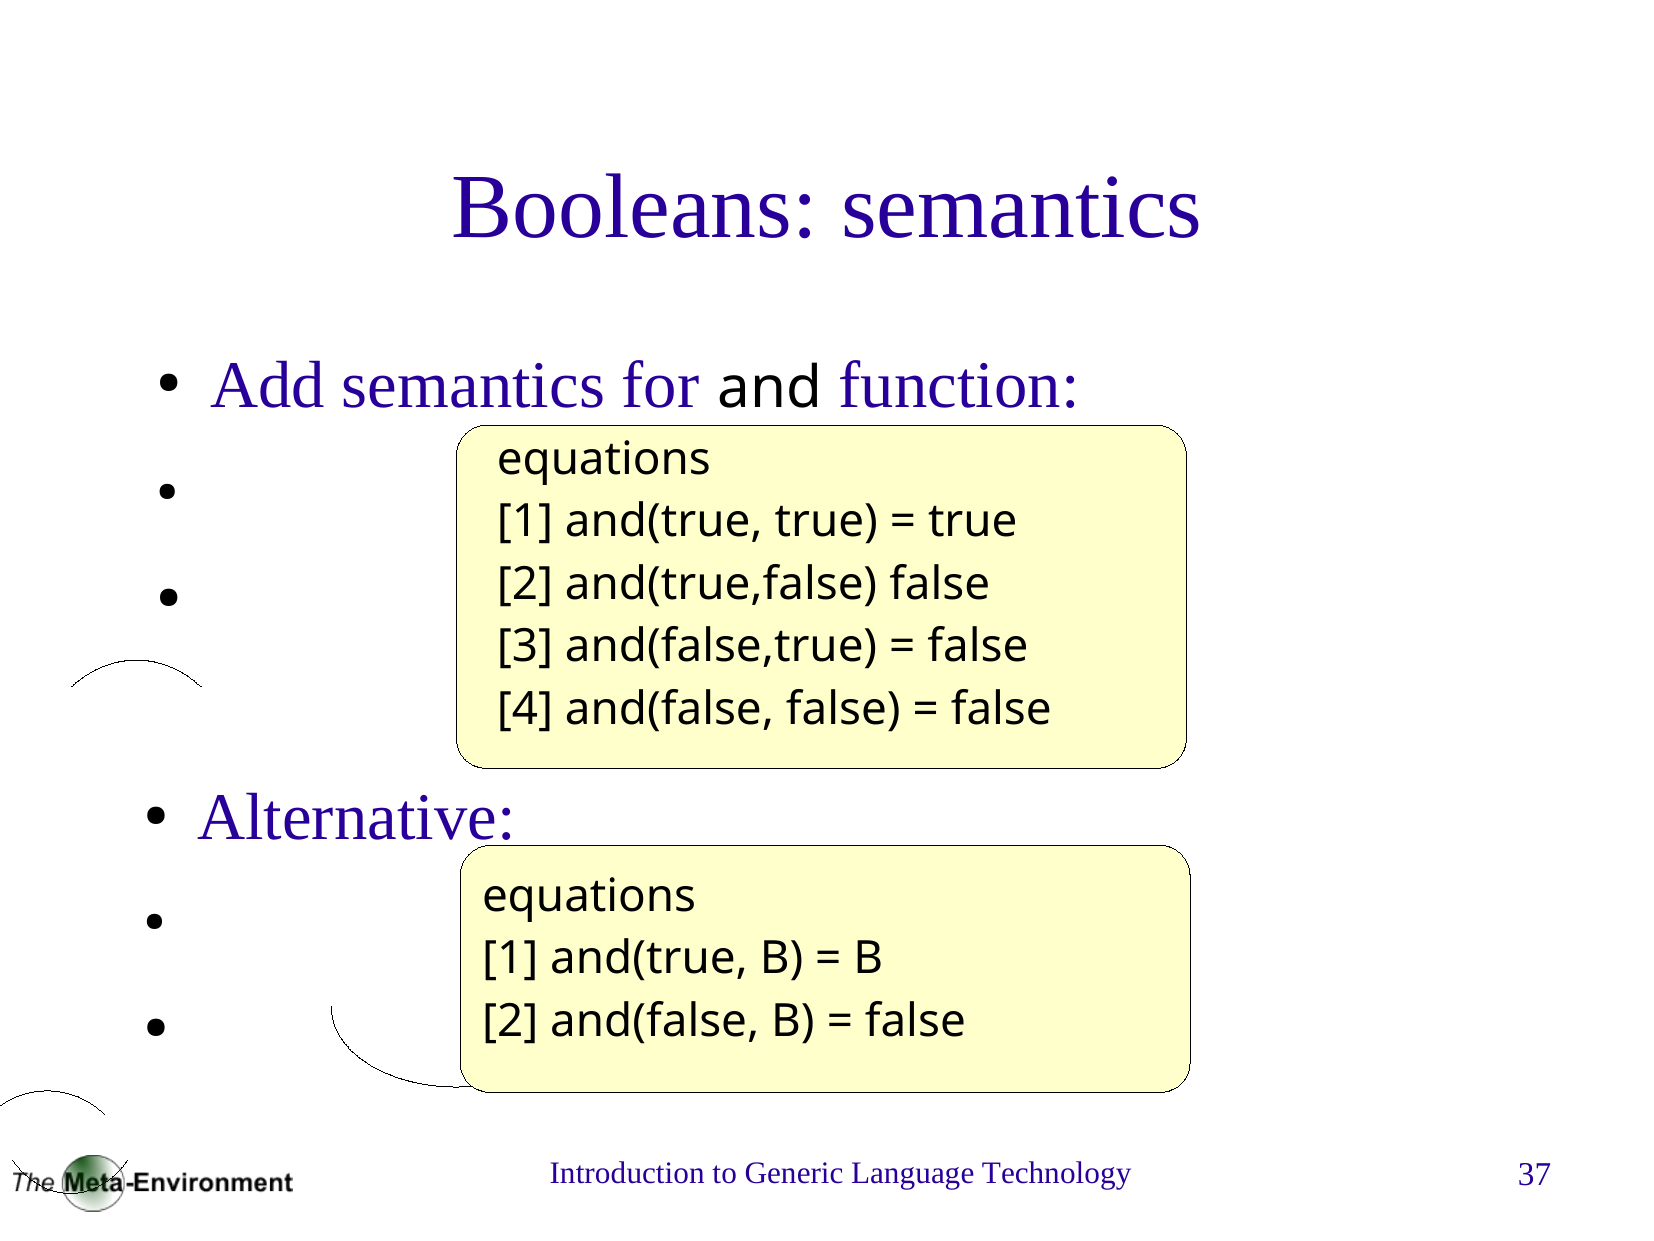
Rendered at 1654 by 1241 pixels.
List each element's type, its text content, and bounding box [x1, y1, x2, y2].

text_box equations [1] and(true, B) = B [2] and(false, B) = false [482, 862, 1099, 1055]
text_box equations [1] and(true, true) = true [2] and(true,false) false [3] and(false,true) = false [4] and(false, false) = false [496, 425, 1271, 746]
text_box [456, 649, 1186, 769]
text_box [460, 845, 1191, 1093]
picture [13, 1155, 293, 1212]
list Add semantics for and function: [121, 344, 1534, 649]
title Booleans: semantics [121, 102, 1534, 311]
list Alternative: [108, 780, 1521, 1082]
